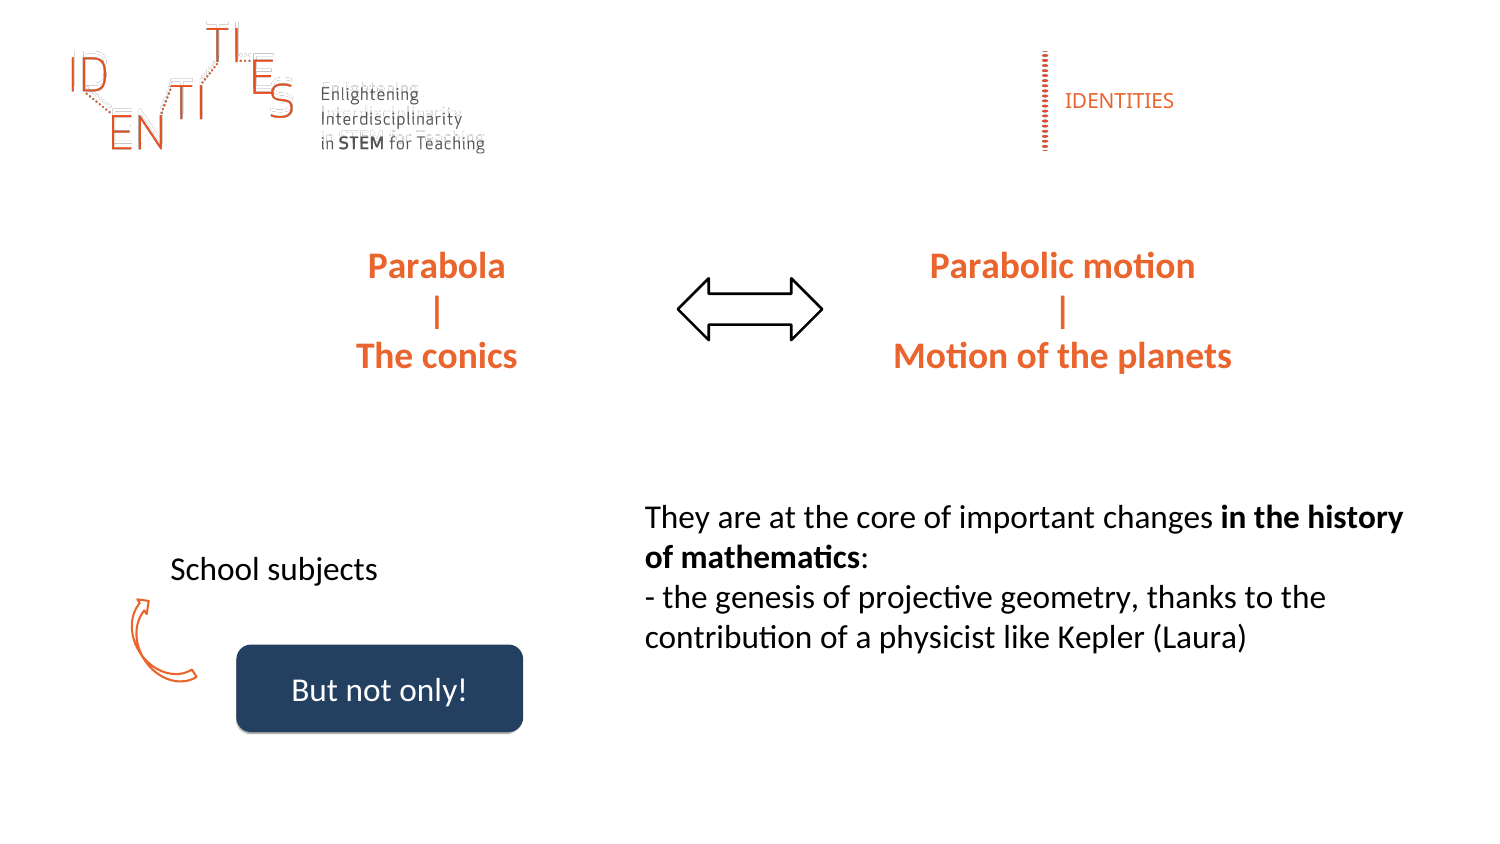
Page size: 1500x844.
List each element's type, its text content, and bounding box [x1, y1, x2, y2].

text_box But not only! [236, 644, 524, 733]
picture [1042, 51, 1051, 151]
text_box They are at the core of important changes in the history of mathematics: - the genesis of projective geometry, thanks to the contribution of a physicist like Kepler (Laura) [629, 488, 1422, 665]
text_box Parabola | The conics [196, 233, 678, 385]
text_box School subjects [142, 537, 414, 594]
picture [71, 18, 485, 157]
text_box IDENTITIES [1050, 80, 1472, 141]
text_box Parabolic motion | Motion of the planets [822, 233, 1304, 385]
